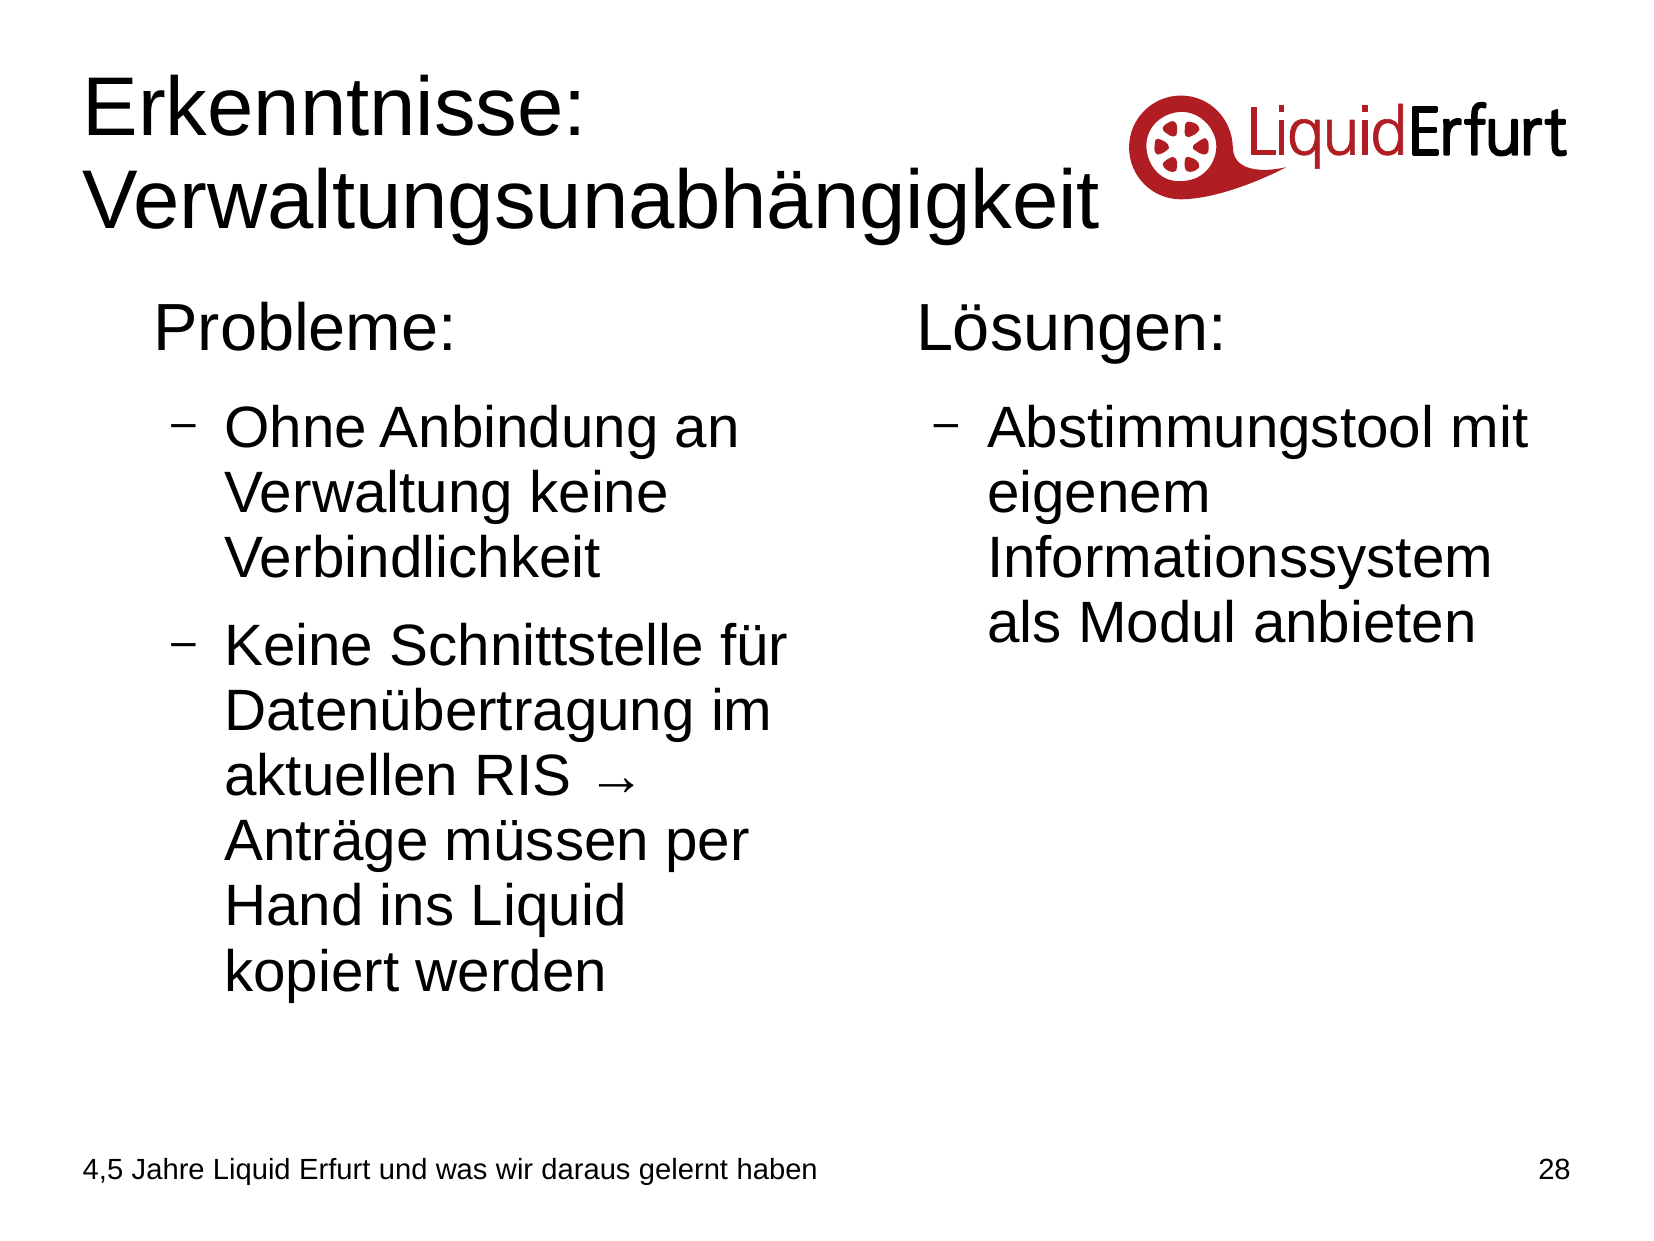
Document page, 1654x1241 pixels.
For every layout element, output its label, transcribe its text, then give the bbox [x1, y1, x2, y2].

list Probleme: Ohne Anbindung an Verwaltung keine Verbindlichkeit Keine Schnittstelle für Datenübertragung im aktuellen RIS → Anträge müssen per Hand ins Liquid kopiert werden [82, 290, 809, 1010]
list Lösungen: Abstimmungstool mit eigenem Informationssystem als Modul anbieten [845, 290, 1572, 1010]
title Erkenntnisse: Verwaltungsunabhängigkeit [82, 49, 1571, 257]
